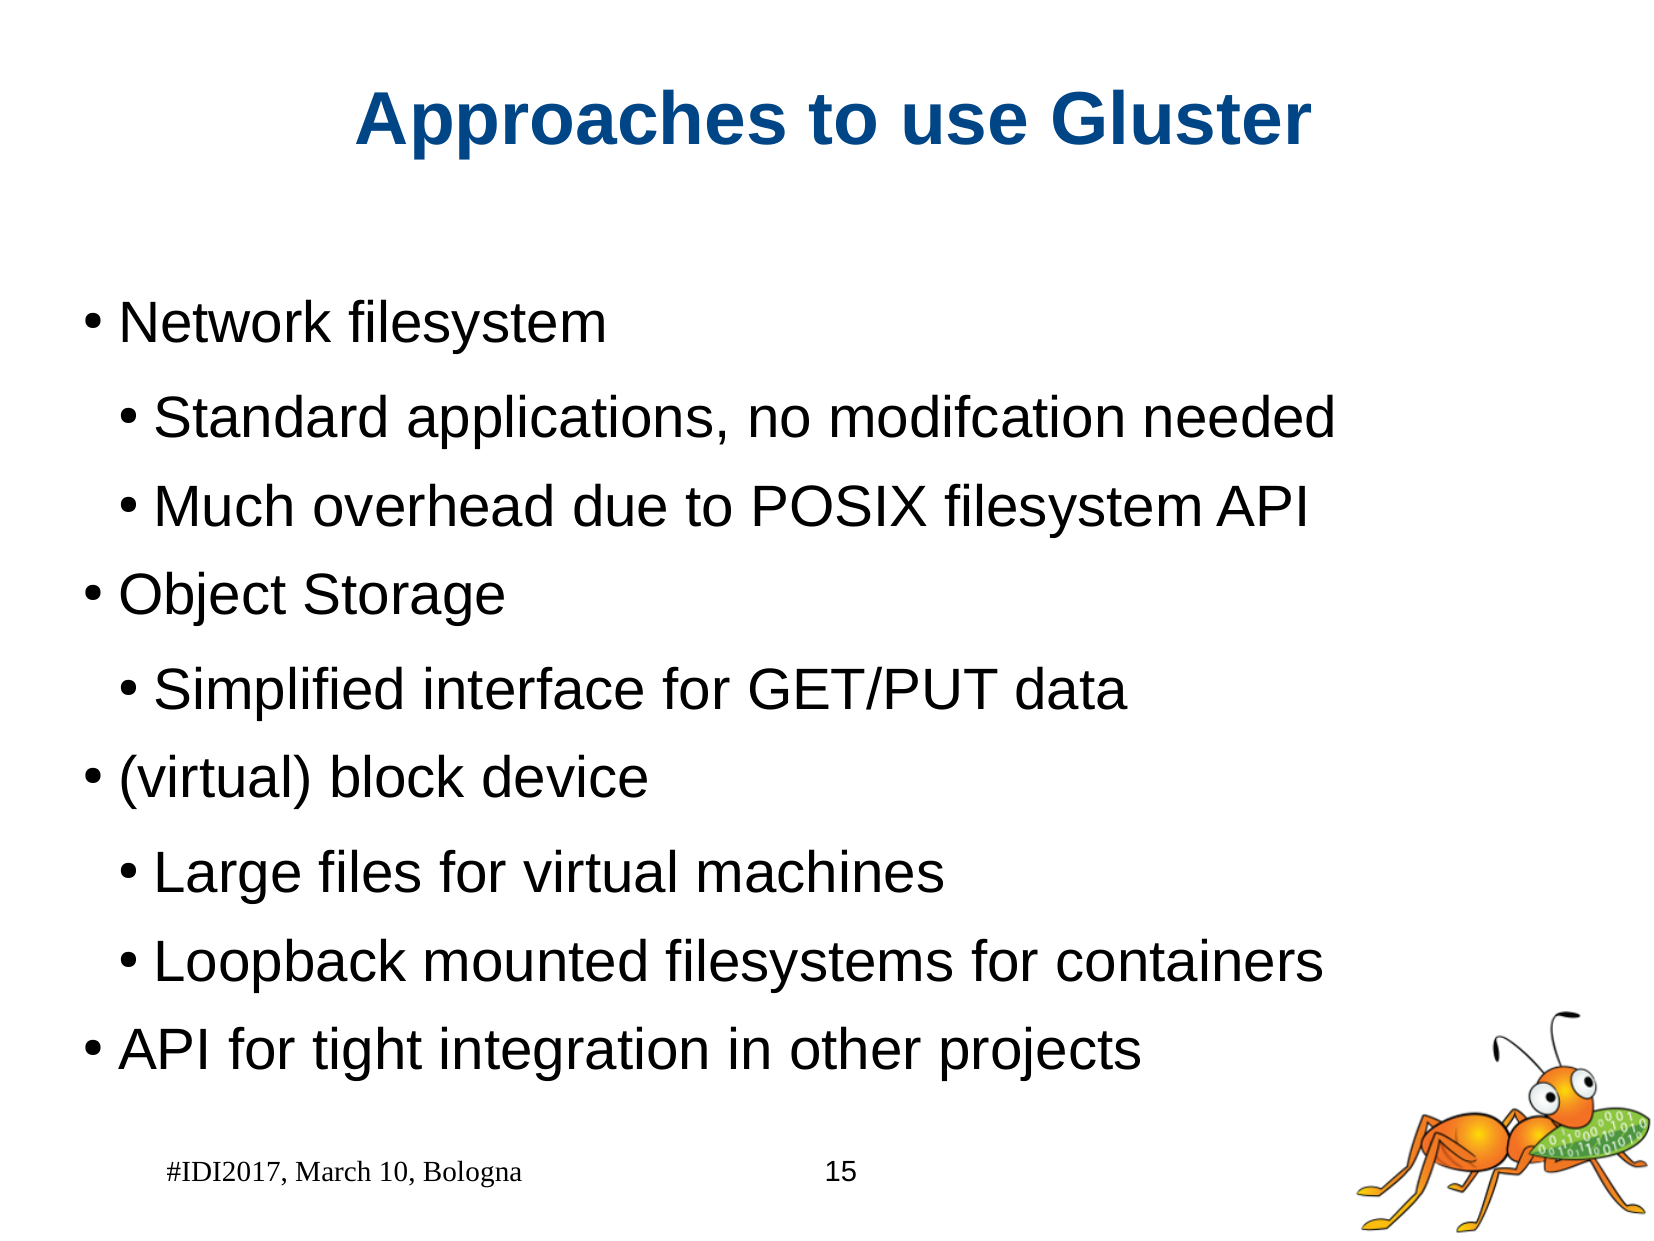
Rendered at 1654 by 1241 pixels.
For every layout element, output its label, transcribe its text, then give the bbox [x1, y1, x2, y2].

picture [1353, 1009, 1654, 1235]
list Network filesystem Standard applications, no modifcation needed Much overhead due to POSIX filesystem API Object Storage Simplified interface for GET/PUT data (virtual) block device Large files for virtual machines Loopback mounted filesystems for containers API for tight integration in other projects [82, 290, 1571, 1010]
title Approaches to use Gluster [90, 15, 1579, 223]
